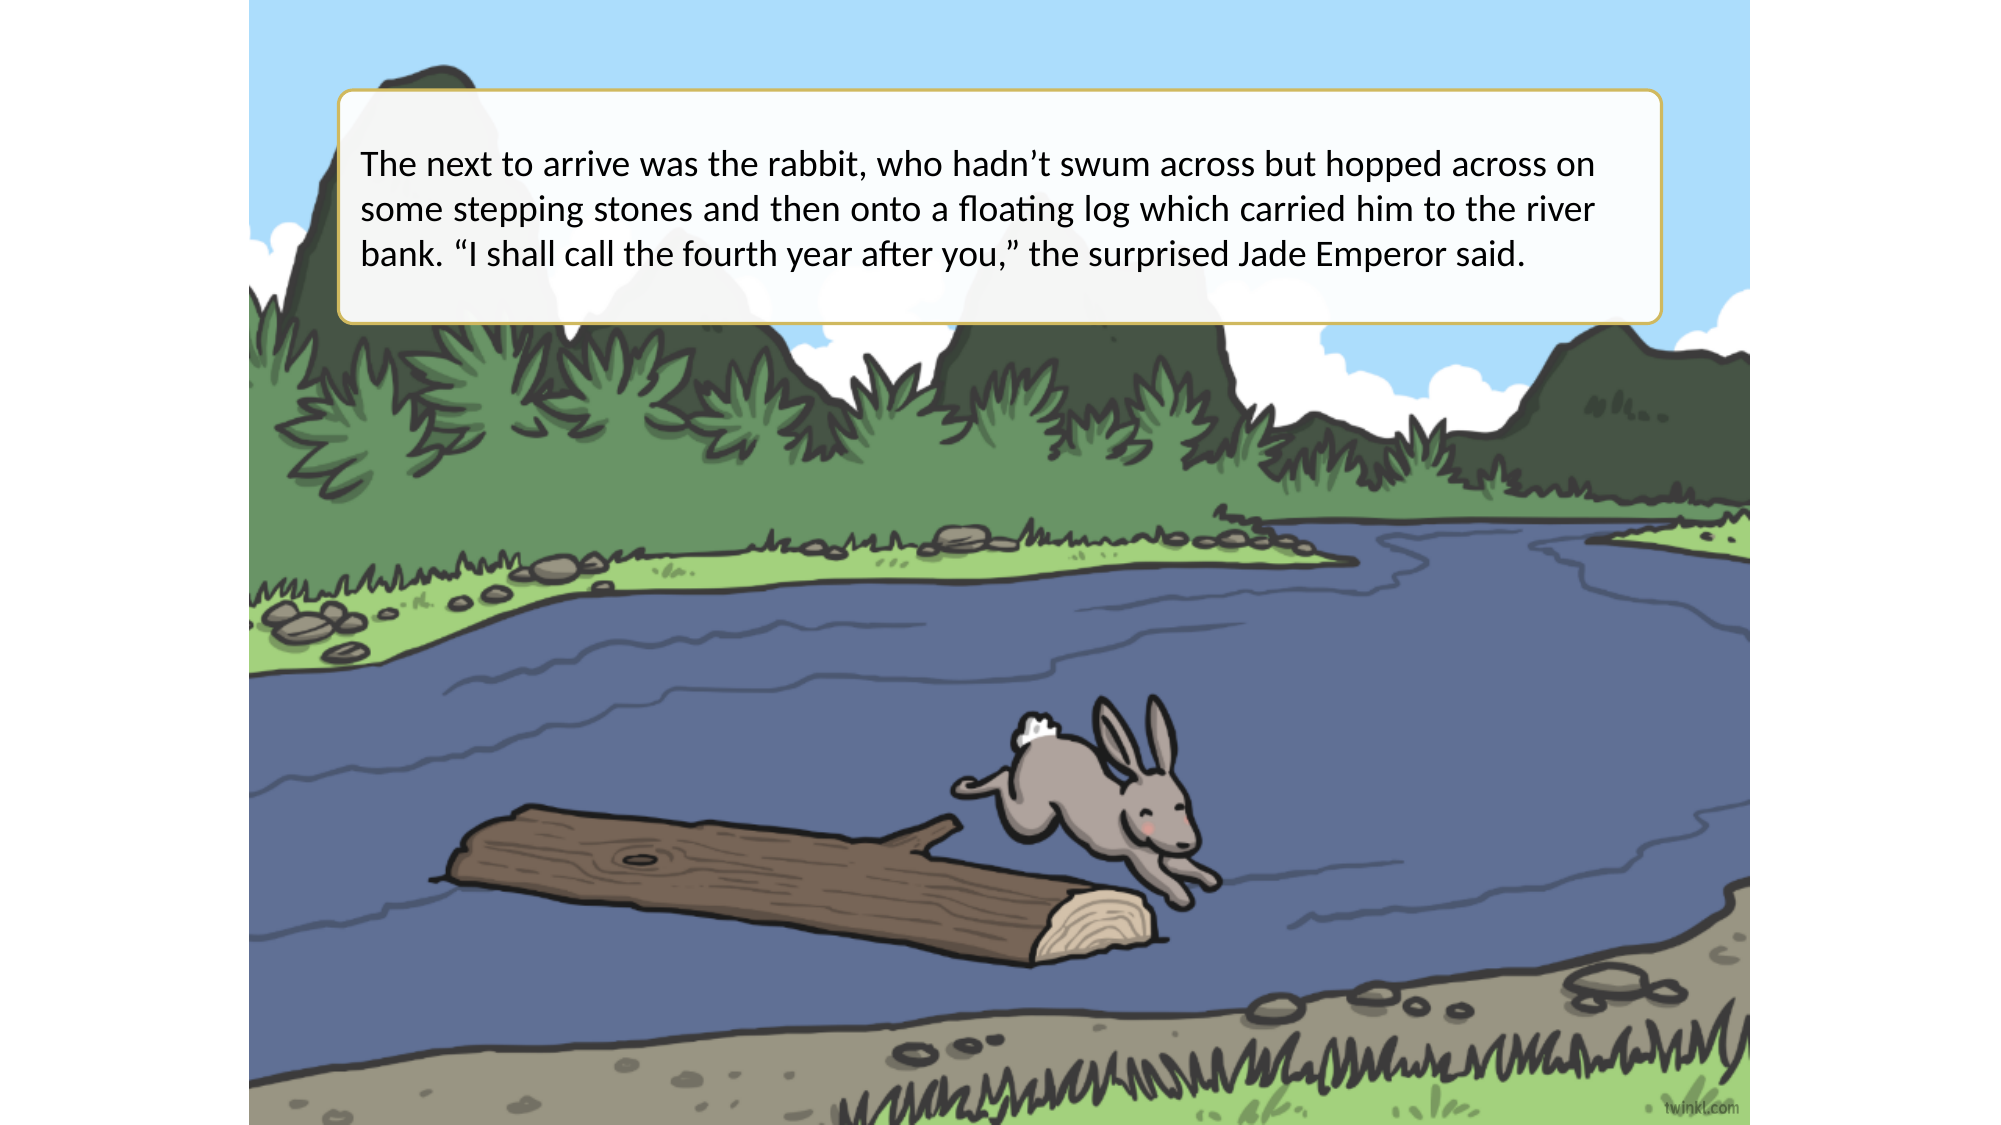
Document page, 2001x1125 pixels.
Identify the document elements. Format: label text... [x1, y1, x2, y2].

text_box The next to arrive was the rabbit, who hadn’t swum across but hopped across on some stepping stones and then onto a floating log which carried him to the river bank. “I shall call the fourth year after you,” the surprised Jade Emperor said. [338, 90, 1662, 324]
picture [249, 0, 1750, 1125]
